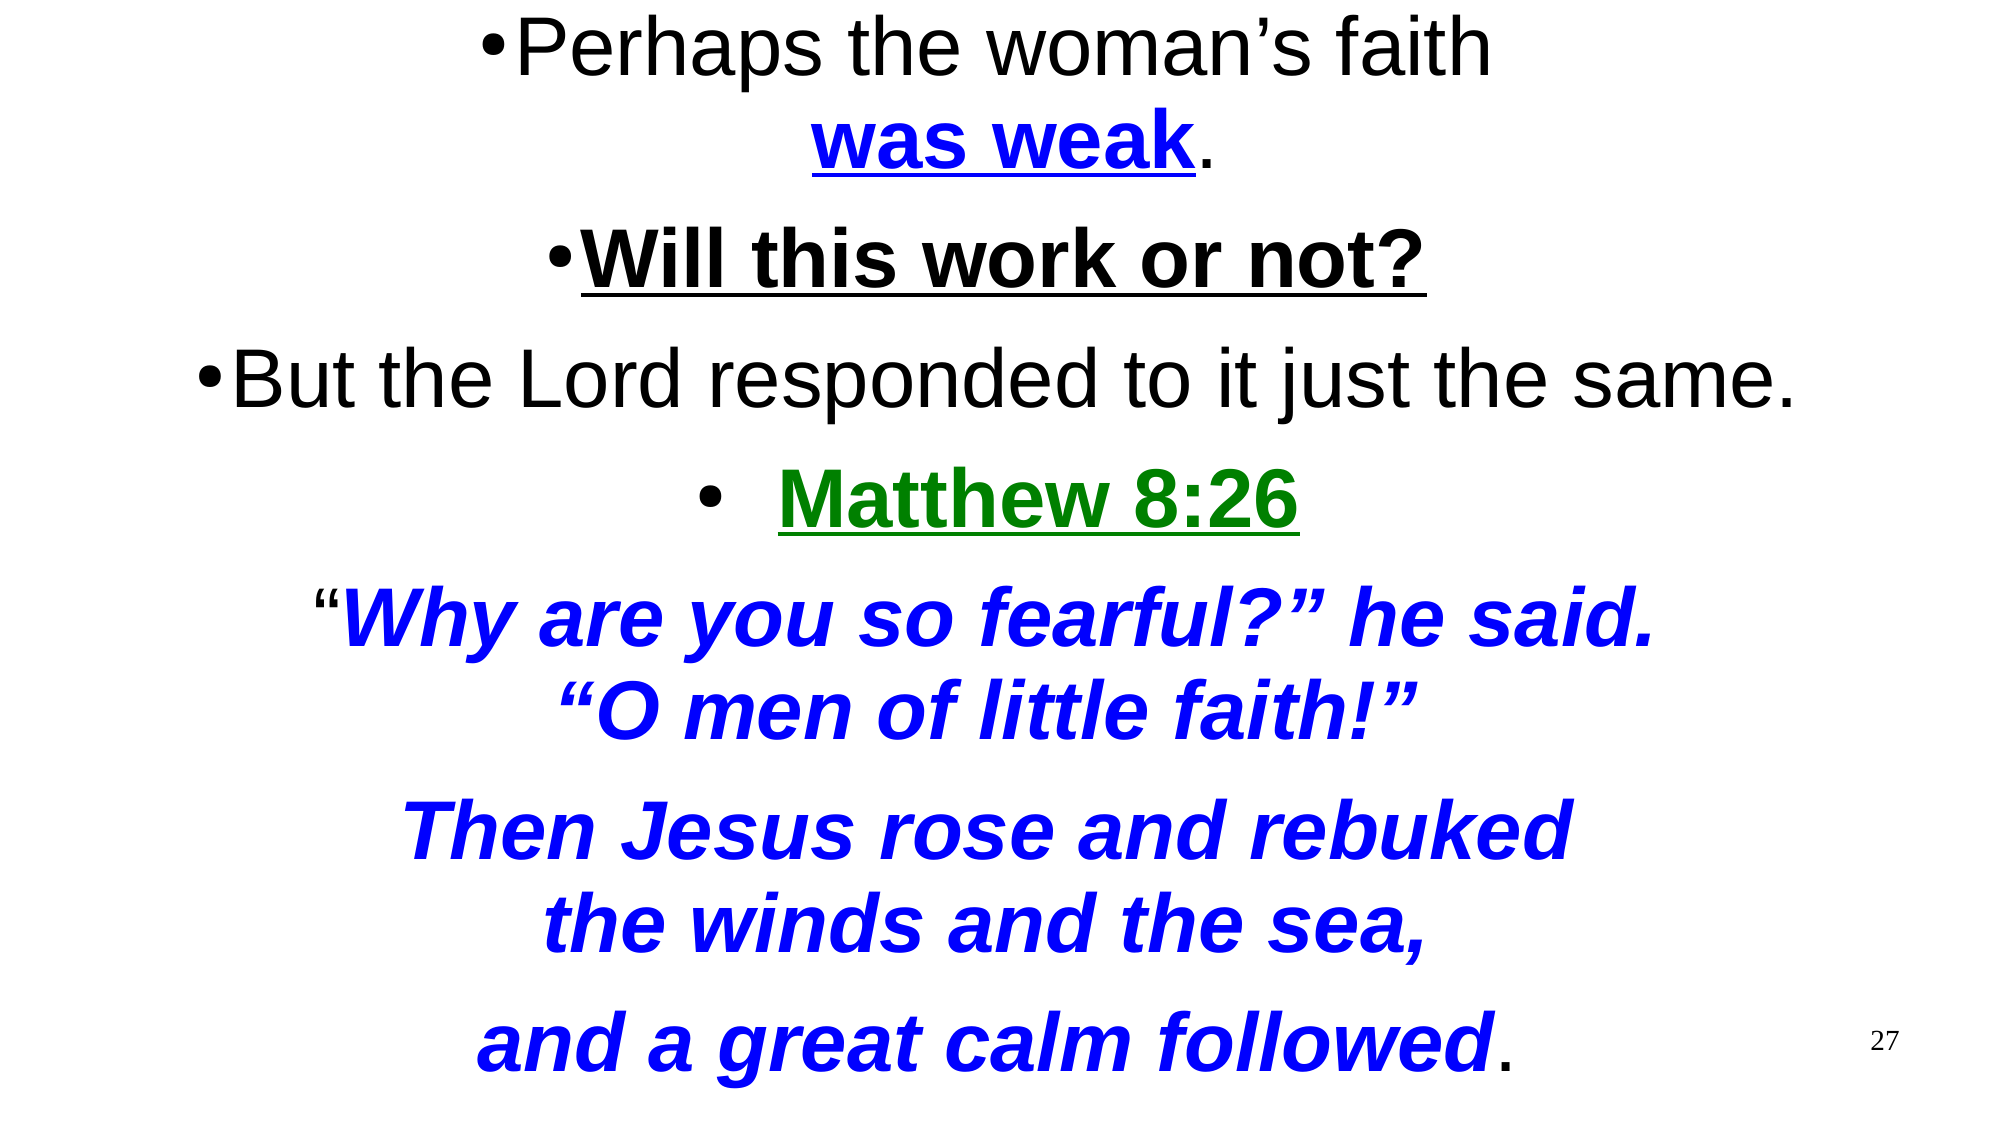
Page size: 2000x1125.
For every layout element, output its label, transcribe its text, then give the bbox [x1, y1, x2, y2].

list Perhaps the woman’s faith was weak. Will this work or not? But the Lord responded to it just the same. Matthew 8:26 “Why are you so fearful?” he said. “O men of little faith!” Then Jesus rose and rebuked the winds and the sea, and a great calm followed. [0, 0, 1996, 1123]
